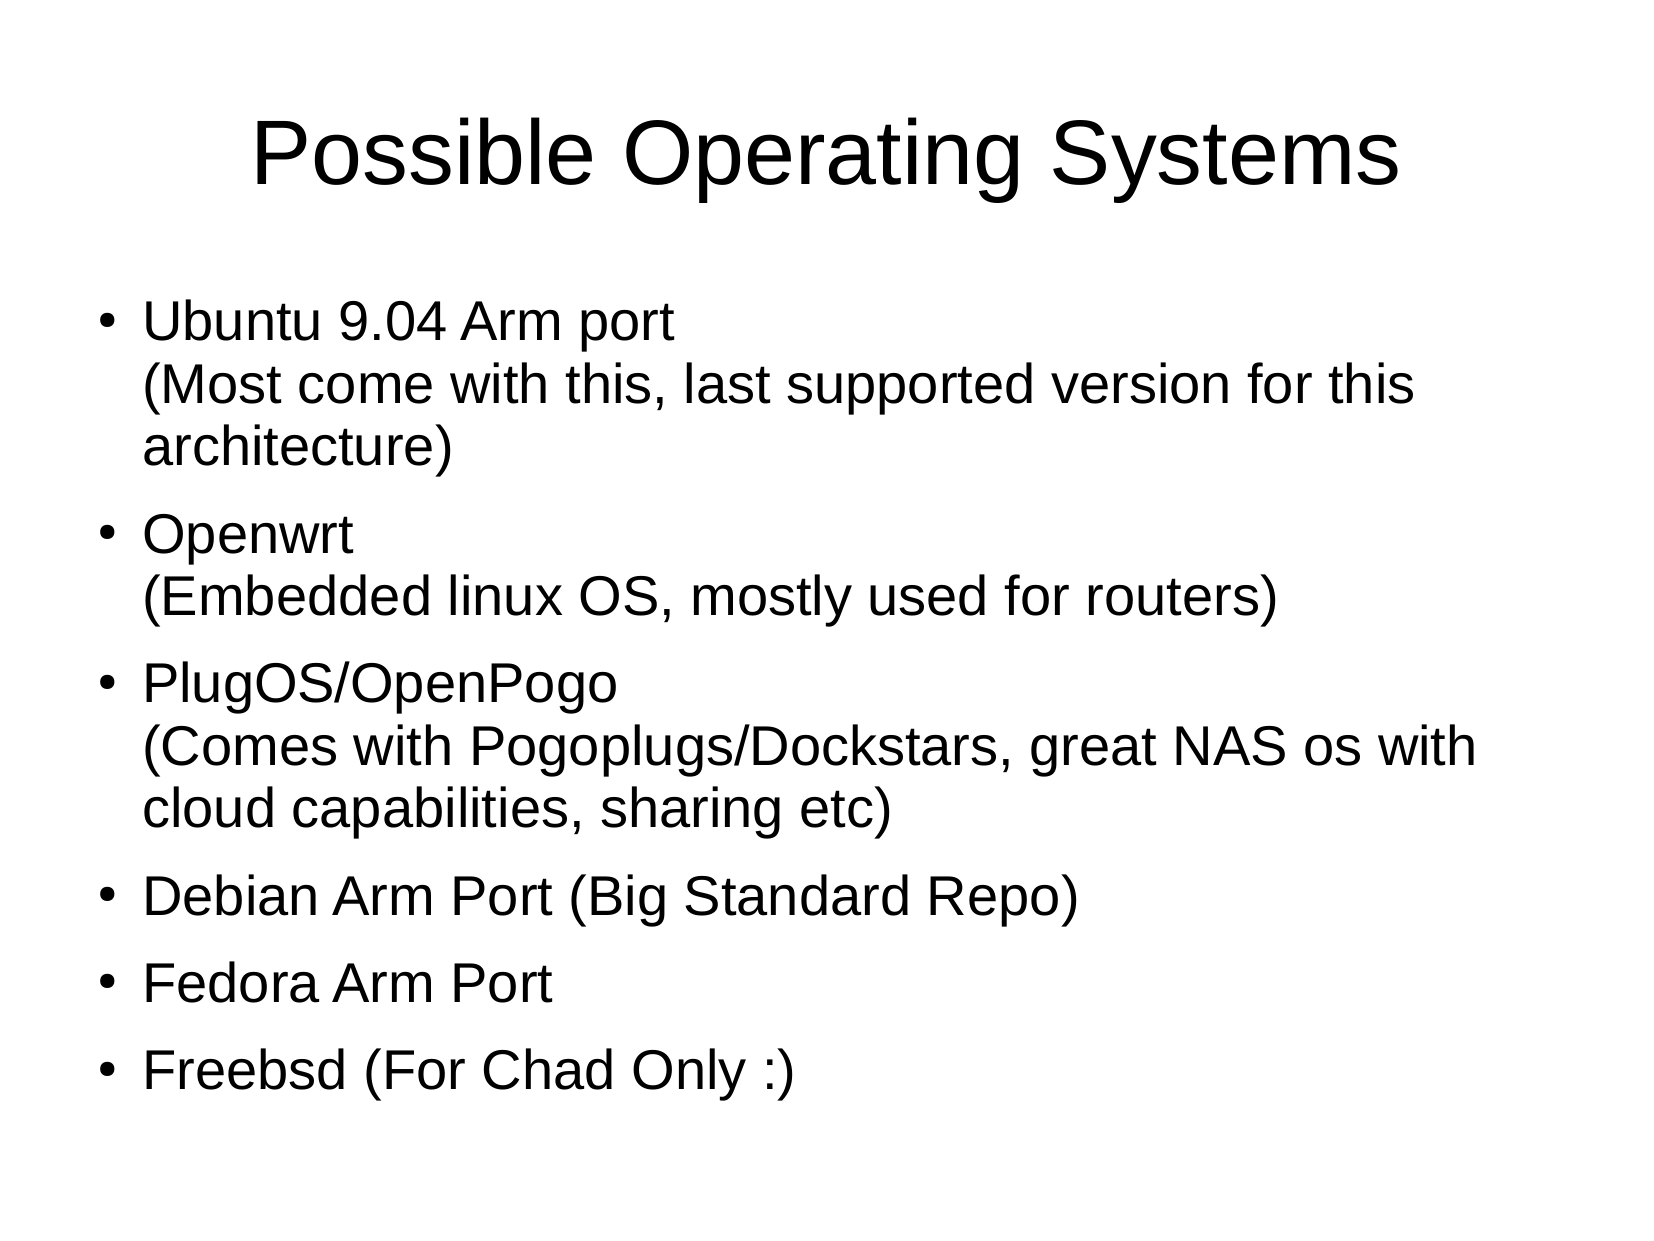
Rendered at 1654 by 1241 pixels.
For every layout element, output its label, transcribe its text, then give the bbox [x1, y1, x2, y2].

list Ubuntu 9.04 Arm port (Most come with this, last supported version for this architecture) Openwrt (Embedded linux OS, mostly used for routers) PlugOS/OpenPogo (Comes with Pogoplugs/Dockstars, great NAS os with cloud capabilities, sharing etc) Debian Arm Port (Big Standard Repo) Fedora Arm Port Freebsd (For Chad Only :) [82, 290, 1571, 1109]
title Possible Operating Systems [82, 56, 1571, 250]
